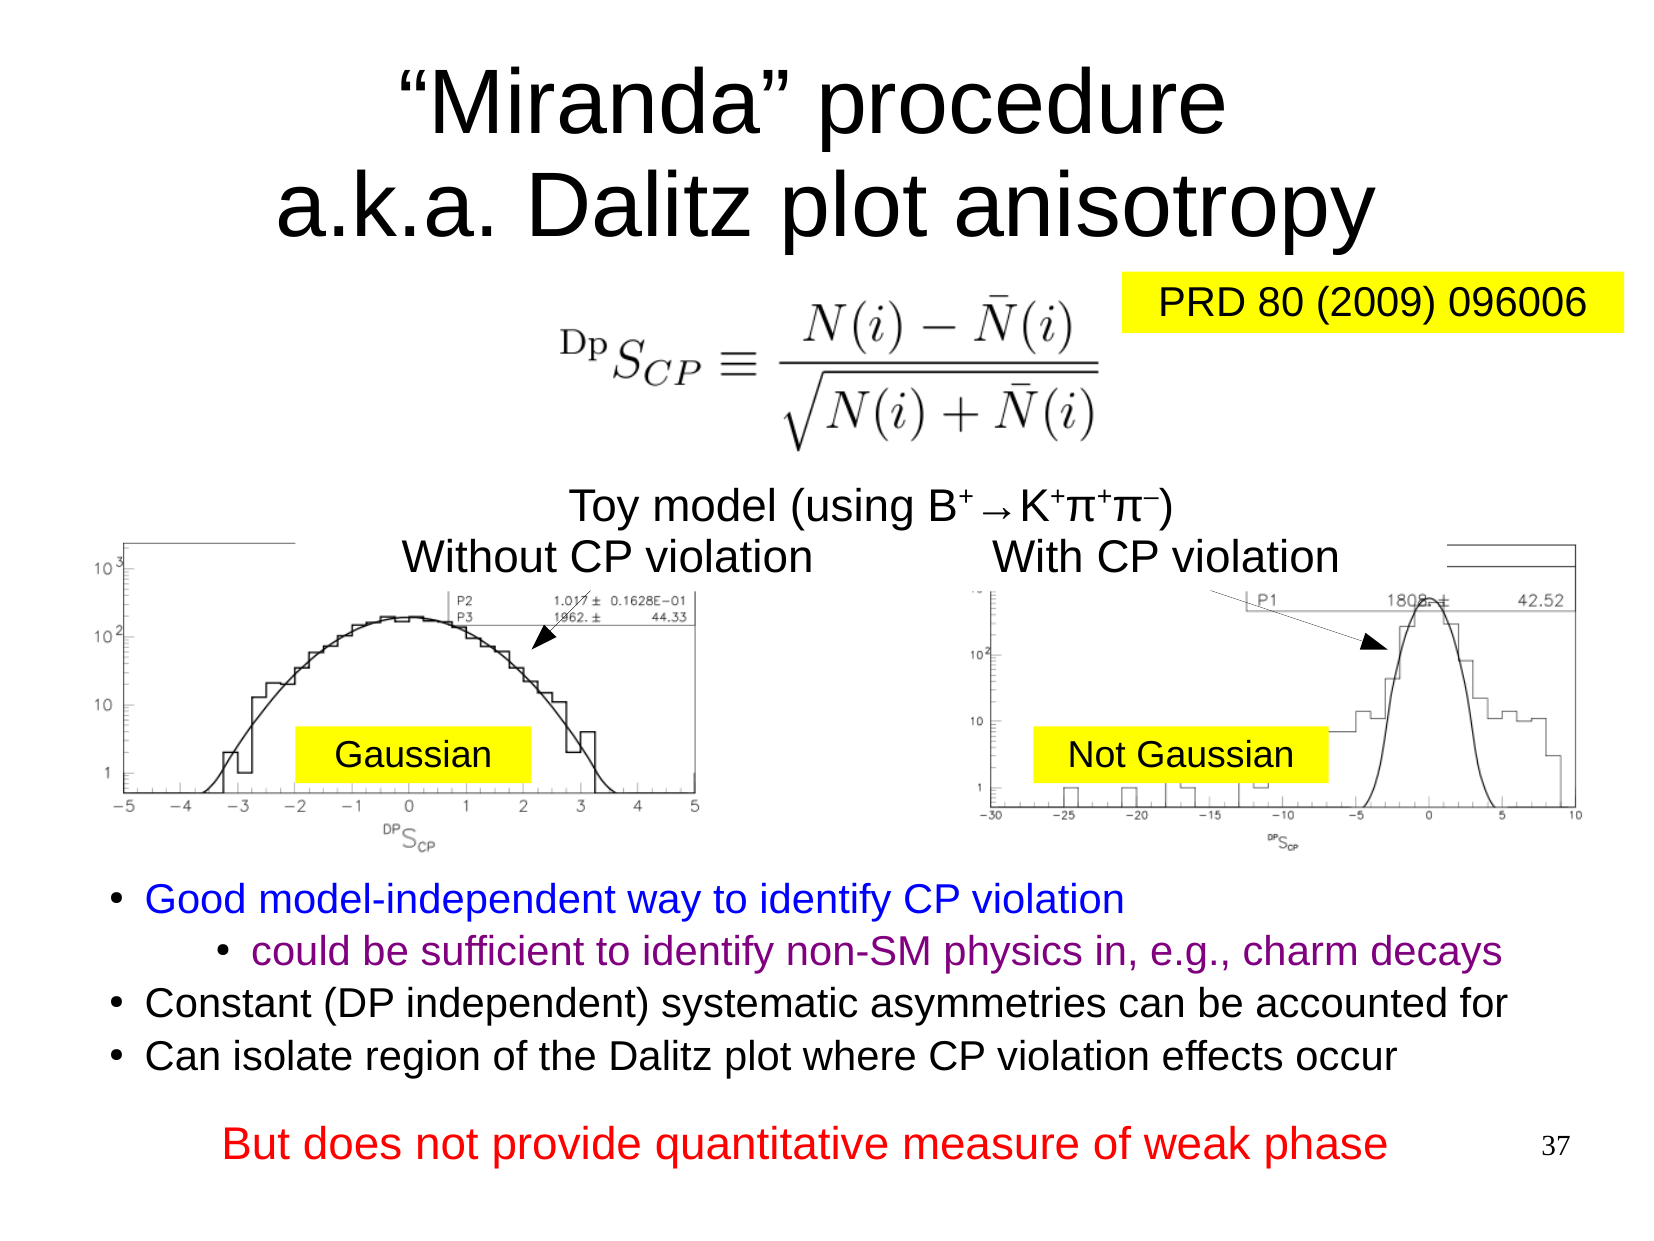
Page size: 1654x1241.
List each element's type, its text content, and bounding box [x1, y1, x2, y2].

text_box Gaussian [295, 726, 532, 784]
text_box Not Gaussian [1033, 726, 1329, 784]
text_box Good model-independent way to identify CP violation could be sufficient to identify non-SM physics in, e.g., charm decays Constant (DP independent) systematic asymmetries can be accounted for Can isolate region of the Dalitz plot where CP violation effects occur [59, 868, 1595, 1087]
text_box PRD 80 (2009) 096006 [1122, 271, 1625, 333]
picture [950, 529, 1614, 864]
text_box But does not provide quantitative measure of weak phase [206, 1110, 1447, 1177]
text_box Toy model (using B+→K+π+π–) Without CP violation With CP violation [295, 472, 1447, 592]
picture [70, 529, 735, 864]
picture [546, 272, 1109, 472]
title “Miranda” procedure a.k.a. Dalitz plot anisotropy [82, 49, 1571, 257]
